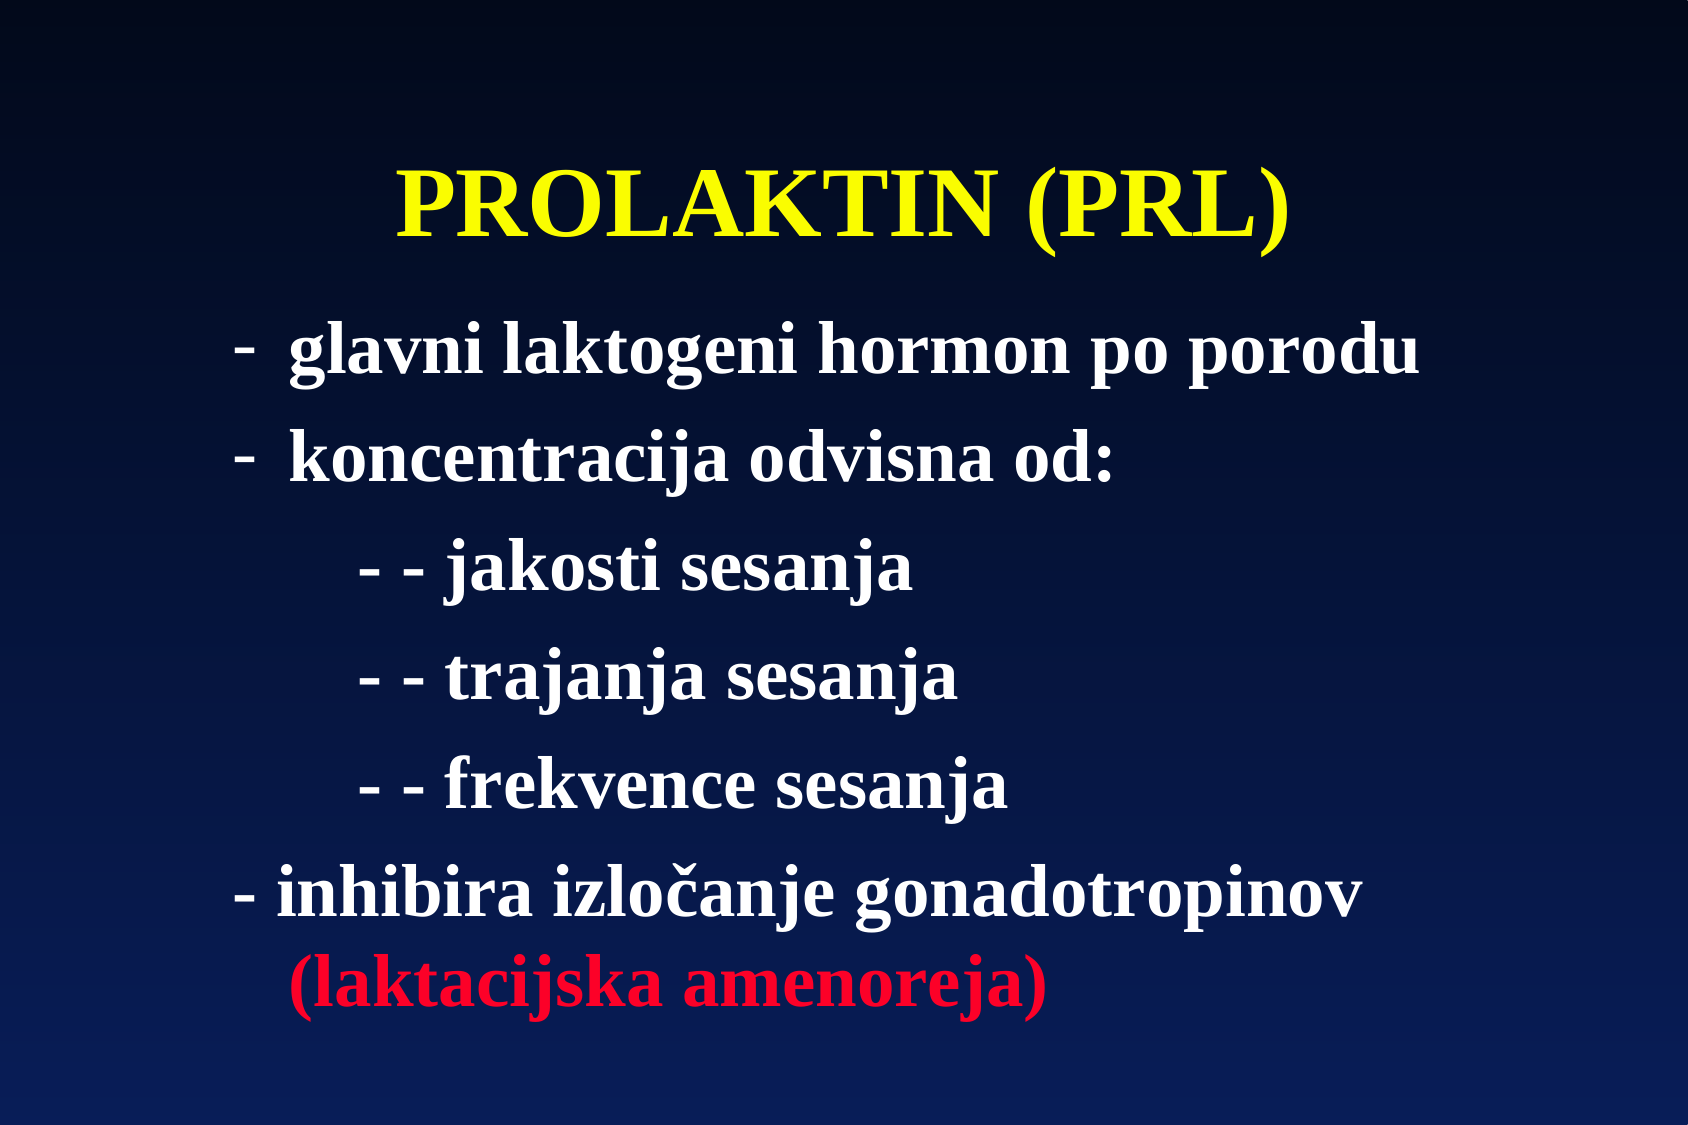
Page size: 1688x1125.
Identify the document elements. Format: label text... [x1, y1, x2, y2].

title PROLAKTIN (PRL) [0, 101, 1688, 291]
list glavni laktogeni hormon po porodu koncentracija odvisna od: - - jakosti sesanja - - trajanja sesanja - - frekvence sesanja - inhibira izločanje gonadotropinov (laktacijska amenoreja) [217, 290, 1517, 1071]
